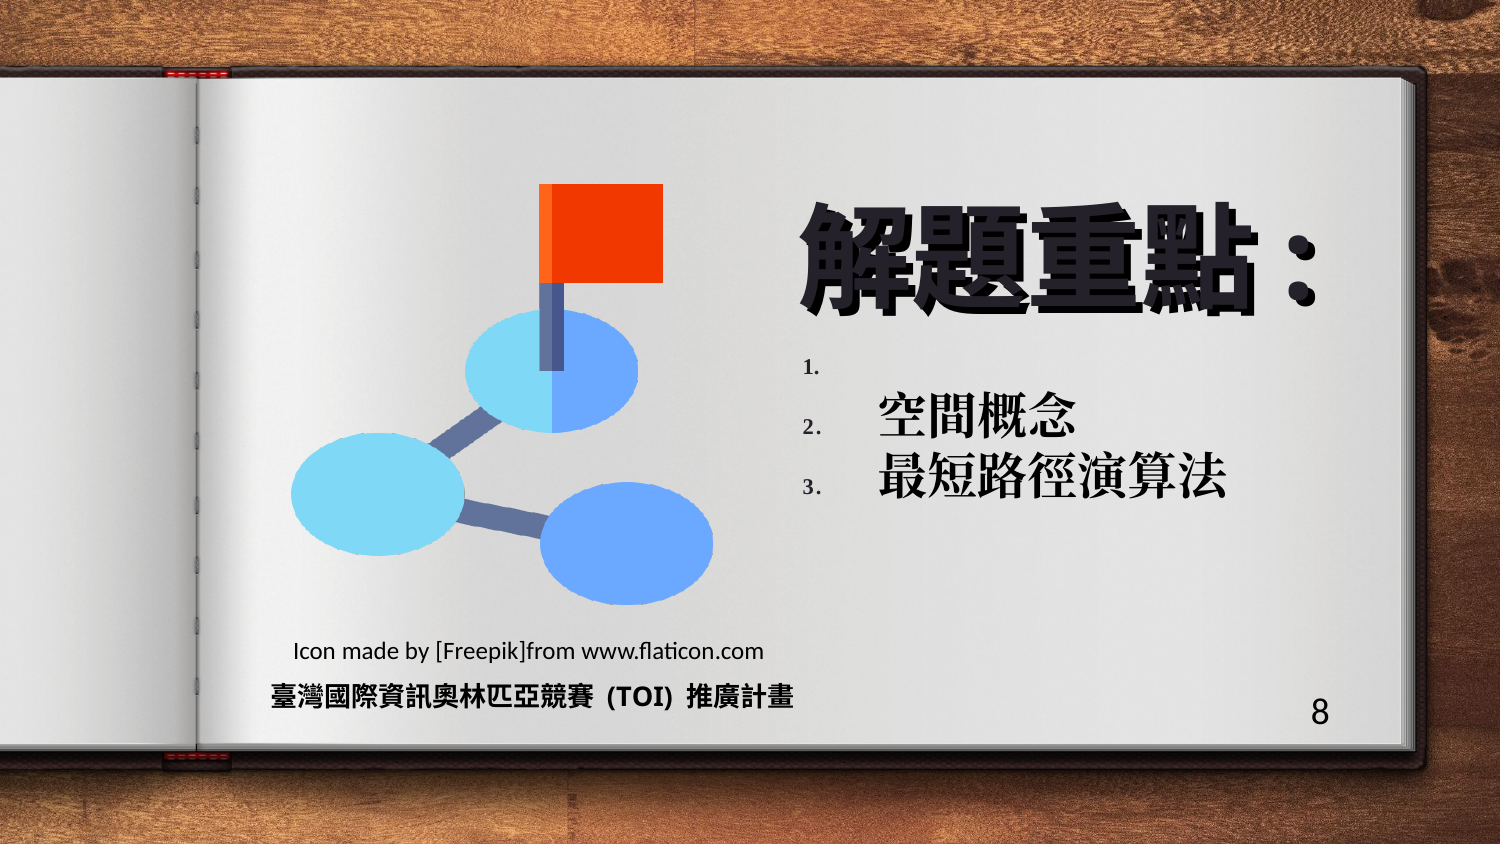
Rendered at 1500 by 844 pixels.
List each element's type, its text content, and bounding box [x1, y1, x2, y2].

text_box Icon made by [Freepik]from www.flaticon.com [278, 627, 867, 672]
text_box [1295, 672, 1386, 737]
subtitle 空間概念 最短路徑演算法 [787, 309, 1361, 584]
title 解題重點: [782, 146, 1313, 338]
picture [291, 184, 713, 606]
